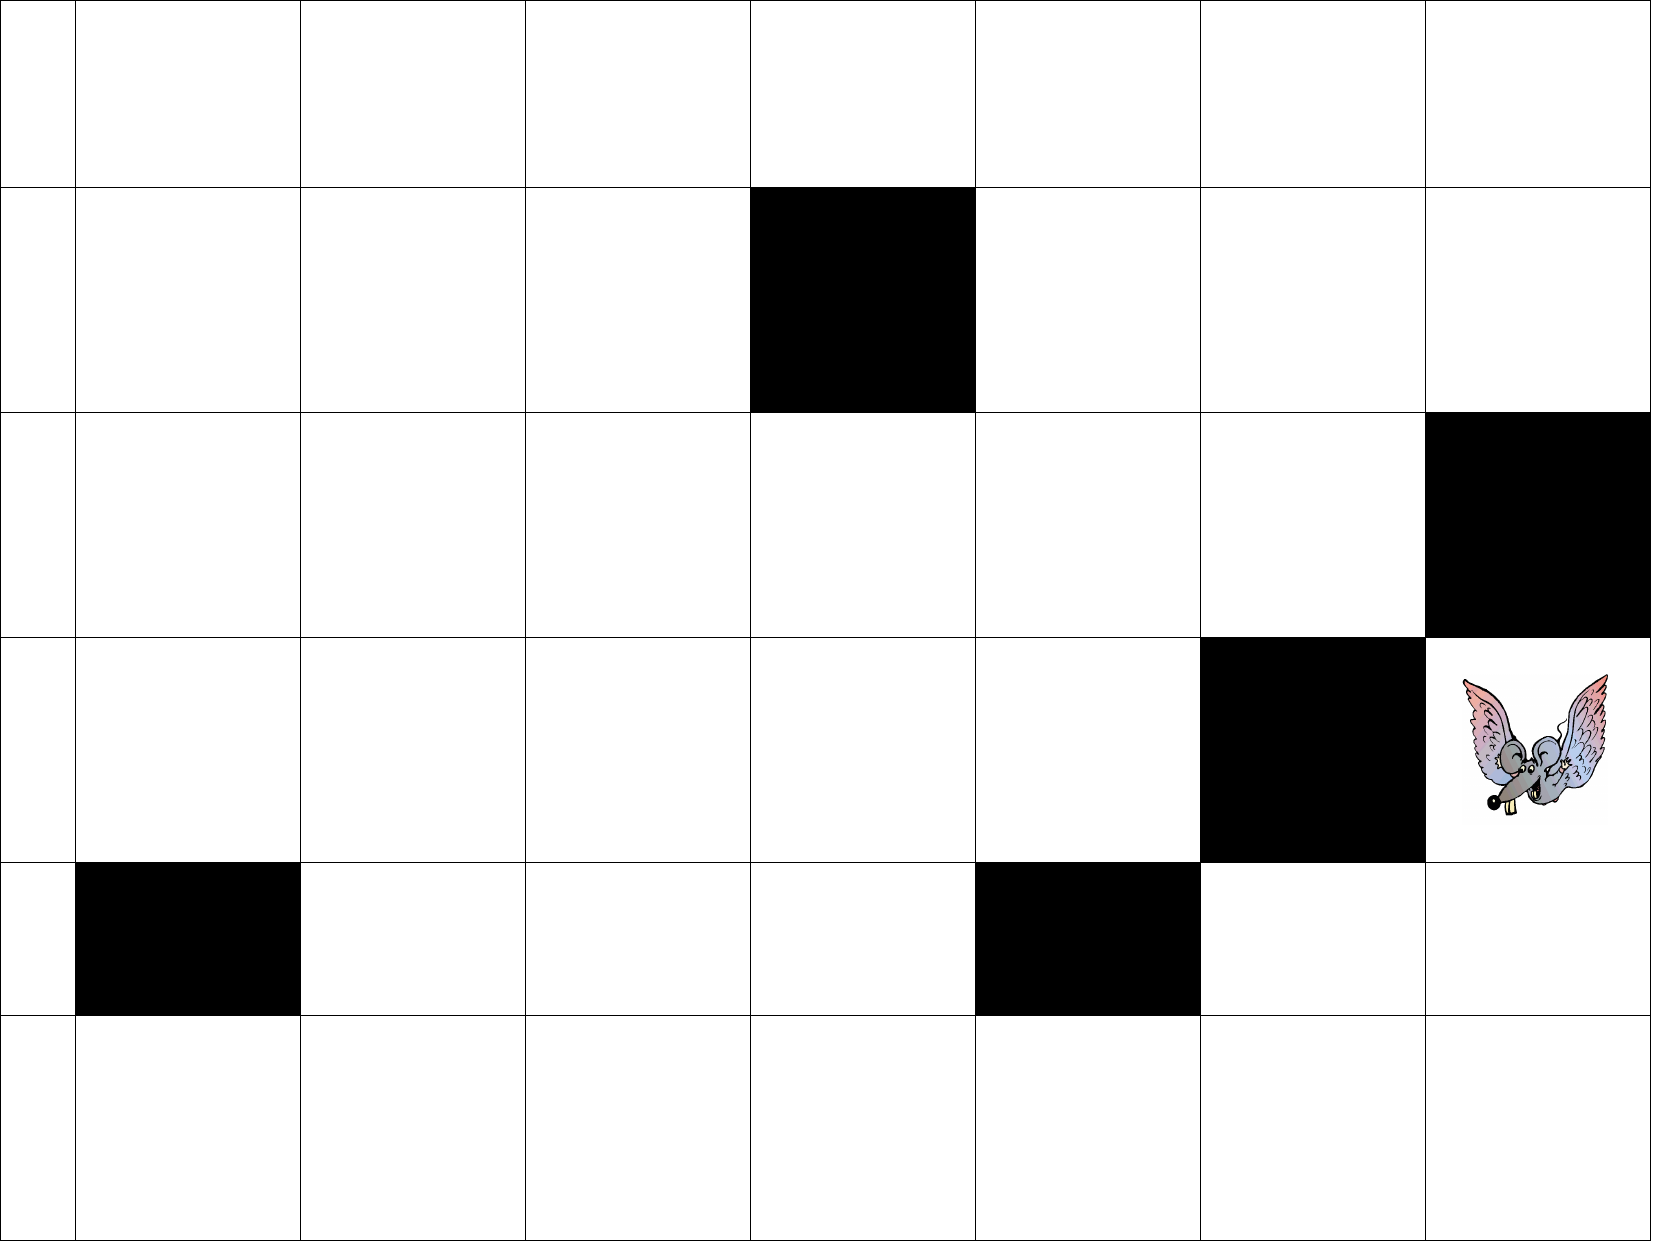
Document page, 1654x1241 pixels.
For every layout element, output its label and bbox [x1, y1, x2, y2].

picture [1462, 674, 1608, 826]
text_box [0, 0, 1651, 1241]
